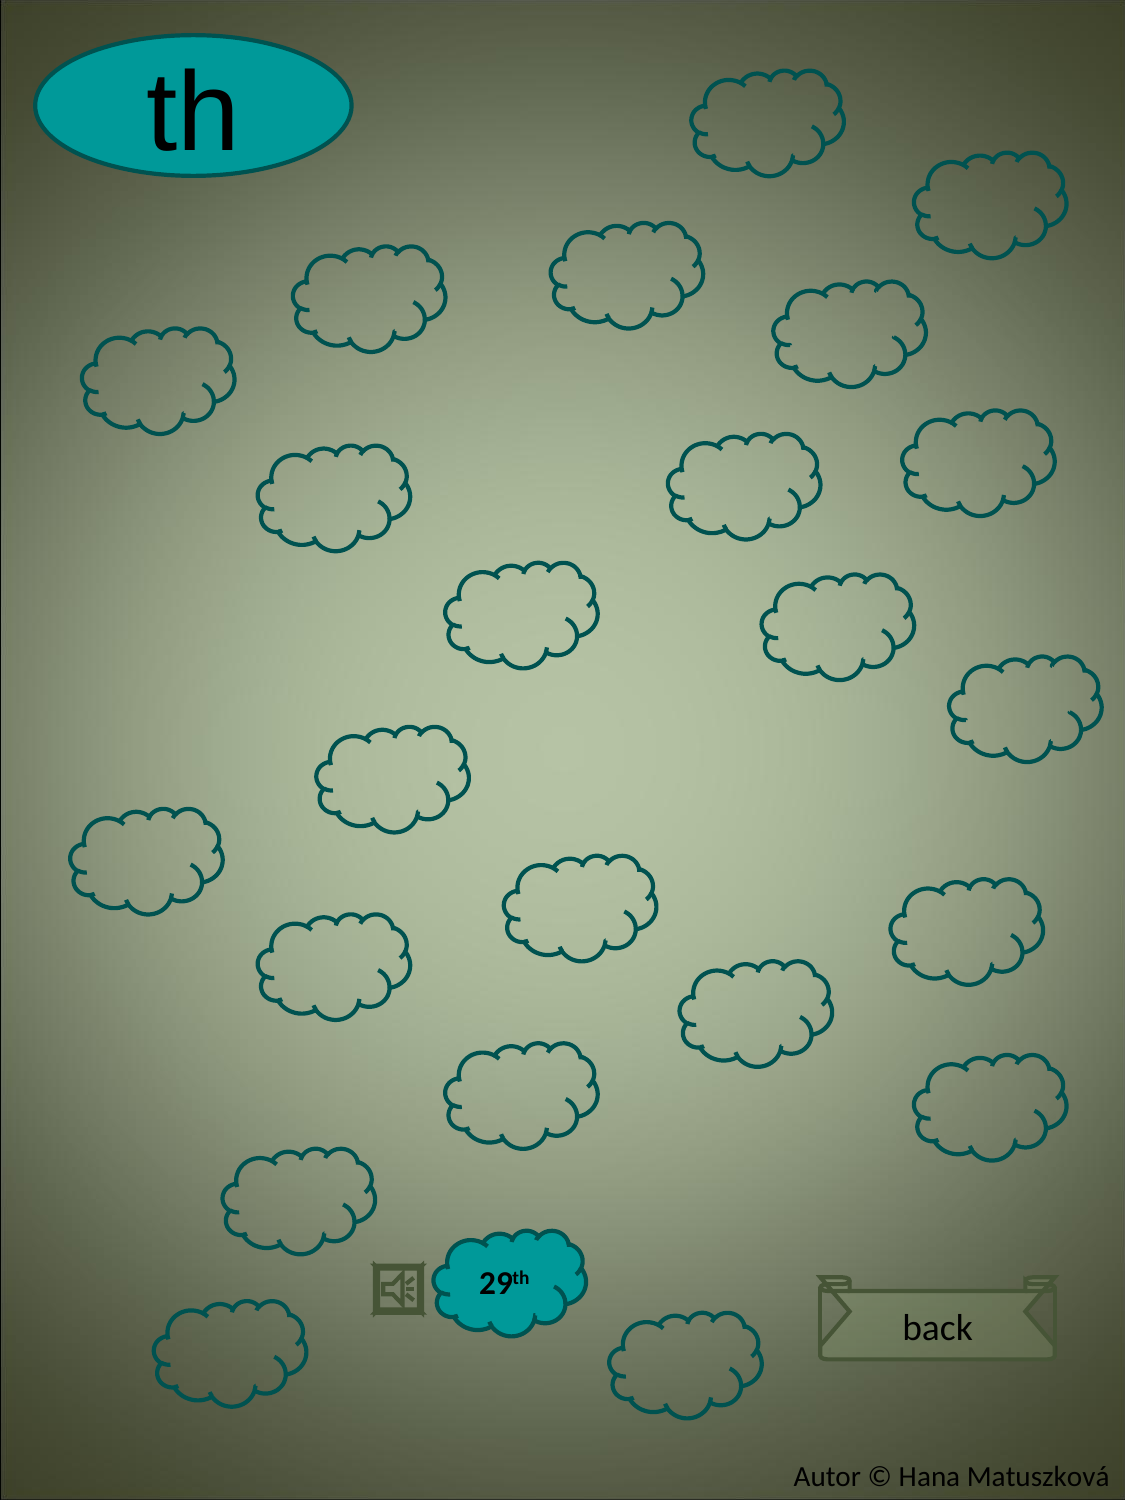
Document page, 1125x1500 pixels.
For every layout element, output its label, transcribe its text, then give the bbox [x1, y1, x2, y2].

text_box back [820, 1277, 1055, 1360]
text_box th [35, 35, 352, 176]
picture [0, 0, 1125, 1500]
text_box 29th [433, 1230, 587, 1337]
text_box Autor © Hana Matuszková [778, 1449, 1125, 1500]
